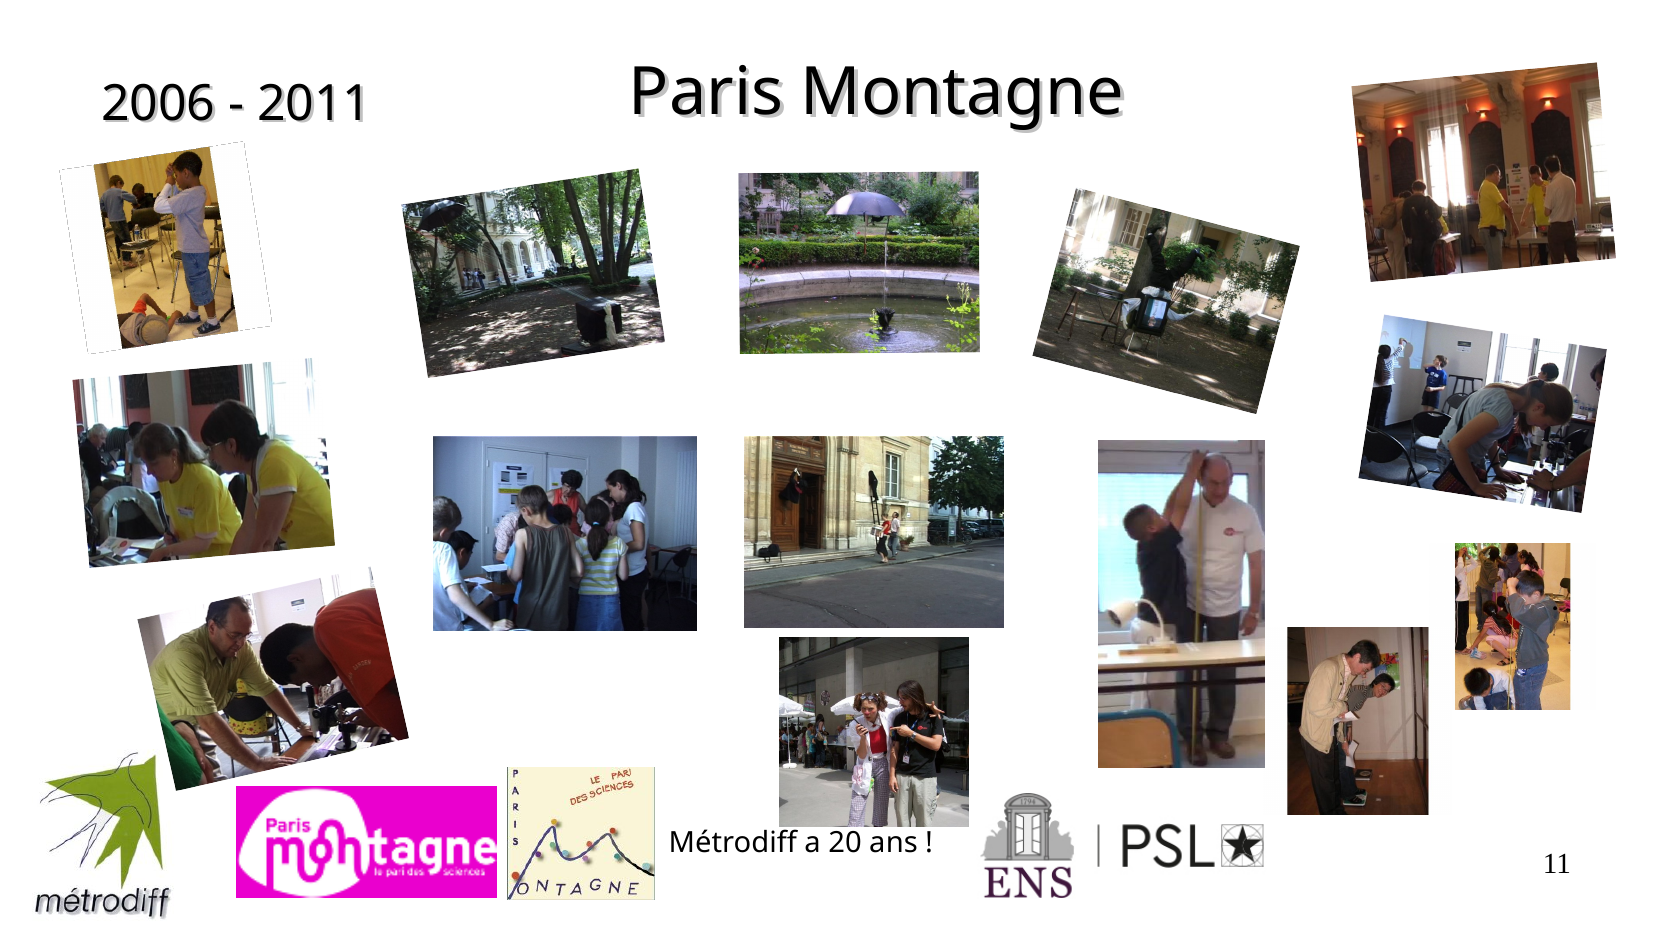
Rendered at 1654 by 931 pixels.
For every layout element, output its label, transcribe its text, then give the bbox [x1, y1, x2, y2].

text_box Paris Montagne [614, 35, 1110, 163]
picture [401, 168, 665, 378]
text_box 2006 - 2011 [70, 59, 402, 158]
picture [744, 436, 1004, 628]
picture [1351, 62, 1616, 282]
picture [17, 566, 409, 931]
picture [433, 436, 697, 631]
picture [72, 357, 335, 568]
picture [1358, 314, 1607, 513]
picture [1032, 187, 1300, 414]
picture [779, 440, 1596, 900]
picture [738, 171, 980, 354]
picture [507, 767, 655, 900]
picture [236, 786, 497, 898]
picture [59, 141, 272, 354]
